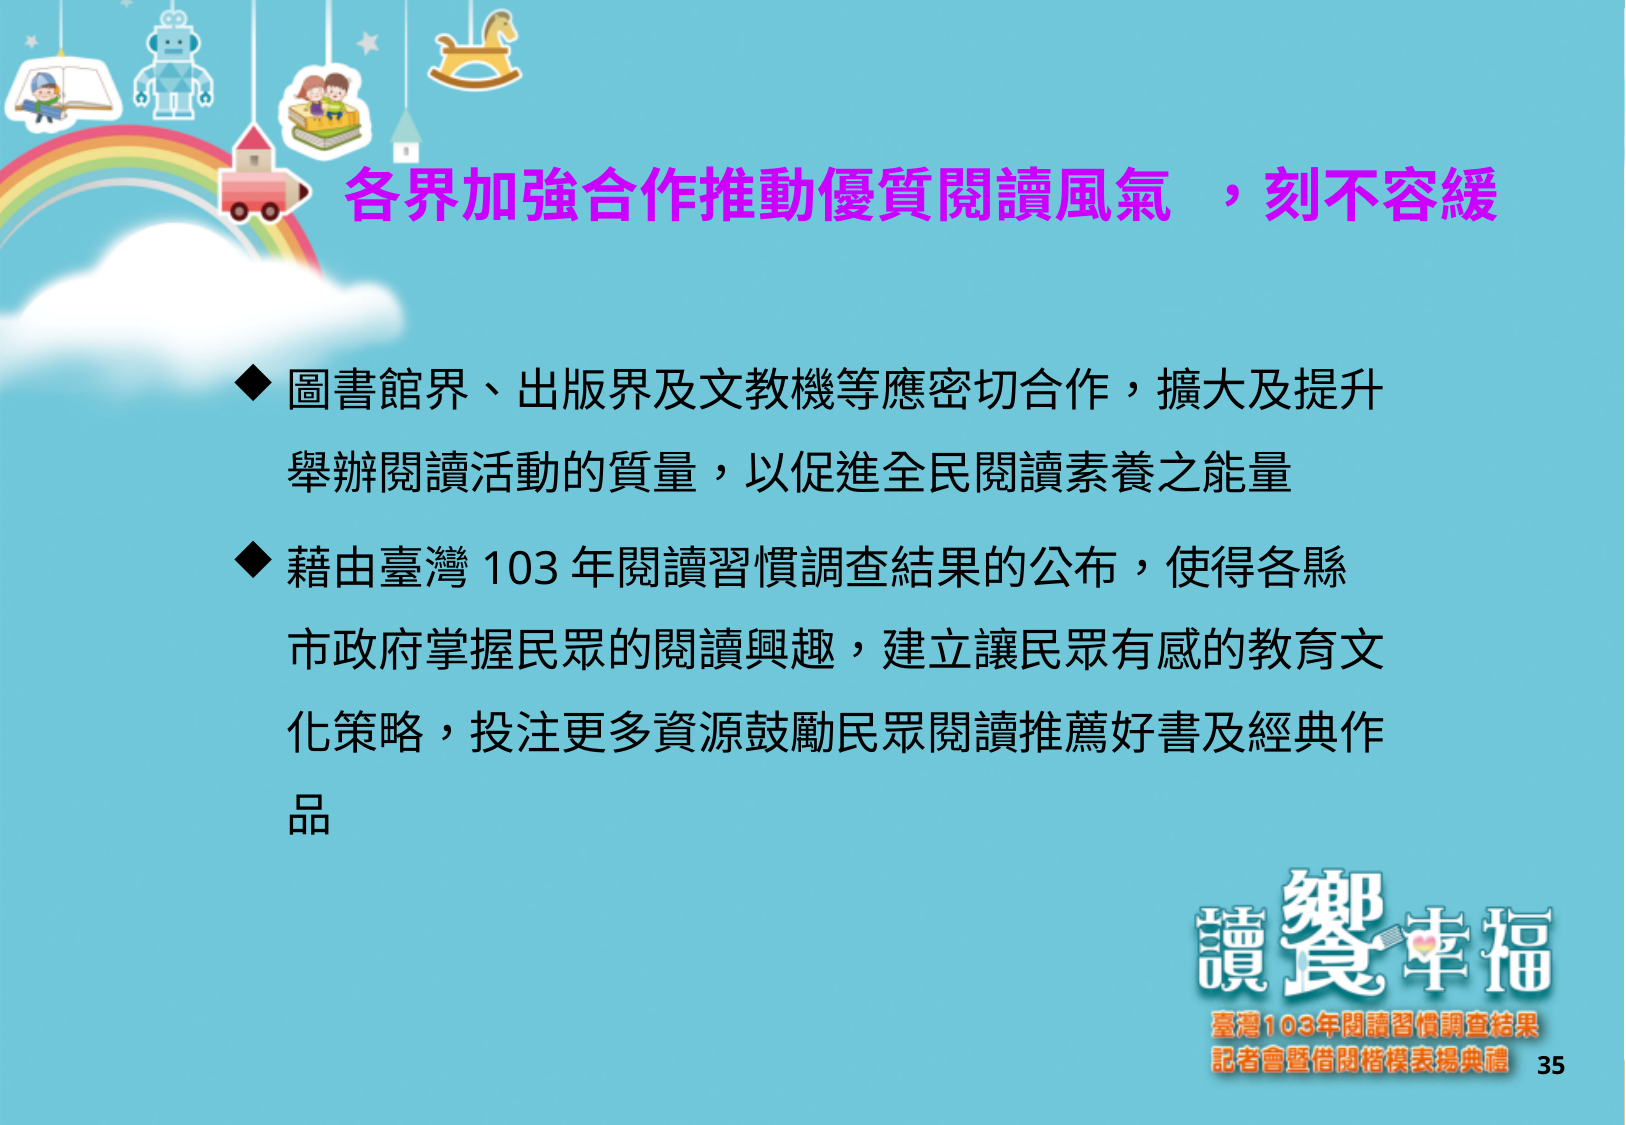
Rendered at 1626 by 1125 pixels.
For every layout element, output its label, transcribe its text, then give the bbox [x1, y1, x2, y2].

text_box 各界加強合作推動優質閱讀風氣 ，刻不容緩 [328, 151, 1533, 237]
slide_number <編號> [1201, 1042, 1581, 1103]
picture [0, 0, 1625, 1125]
text_box 圖書館界、出版界及文教機等應密切合作，擴大及提升舉辦閱讀活動的質量，以促進全民閱讀素養之能量 藉由臺灣103年閱讀習慣調查結果的公布，使得各縣市政府掌握民眾的閱讀興趣，建立讓民眾有感的教育文化策略，投注更多資源鼓勵民眾閱讀推薦好書及經典作品 [215, 326, 1404, 849]
